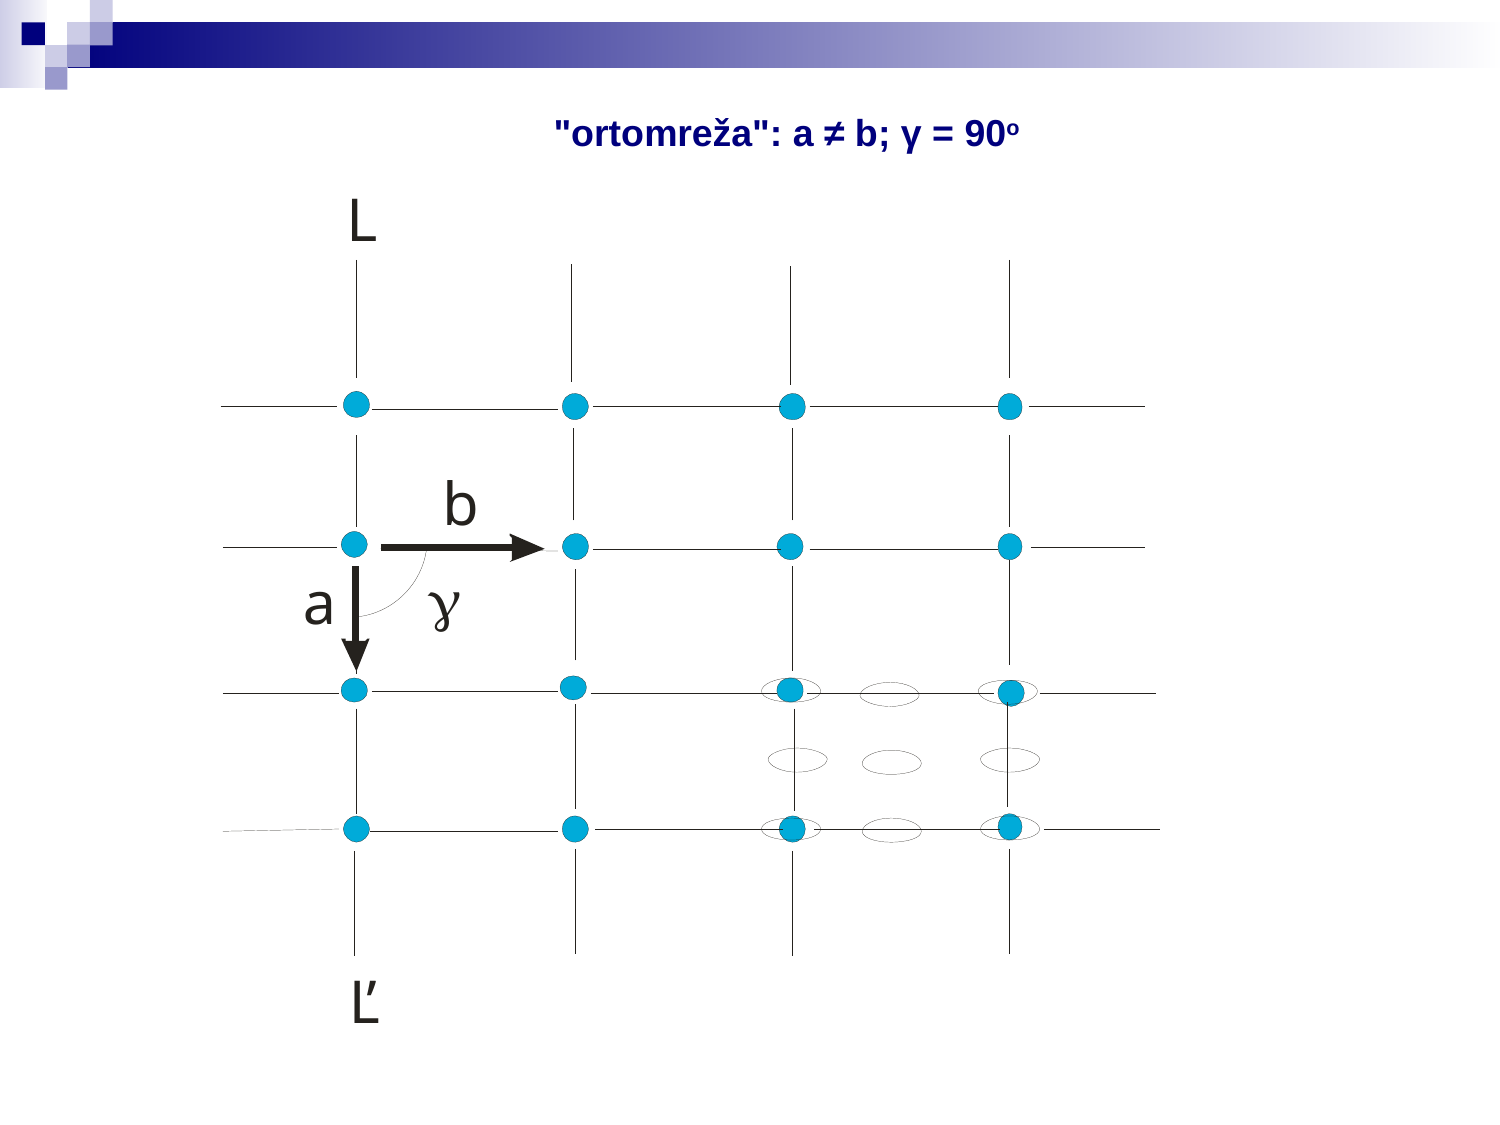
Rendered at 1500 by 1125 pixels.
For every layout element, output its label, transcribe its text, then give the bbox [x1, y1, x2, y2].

chart [218, 196, 1164, 1028]
text_box "ortomreža": a ≠ b; γ = 90o [538, 101, 1035, 208]
